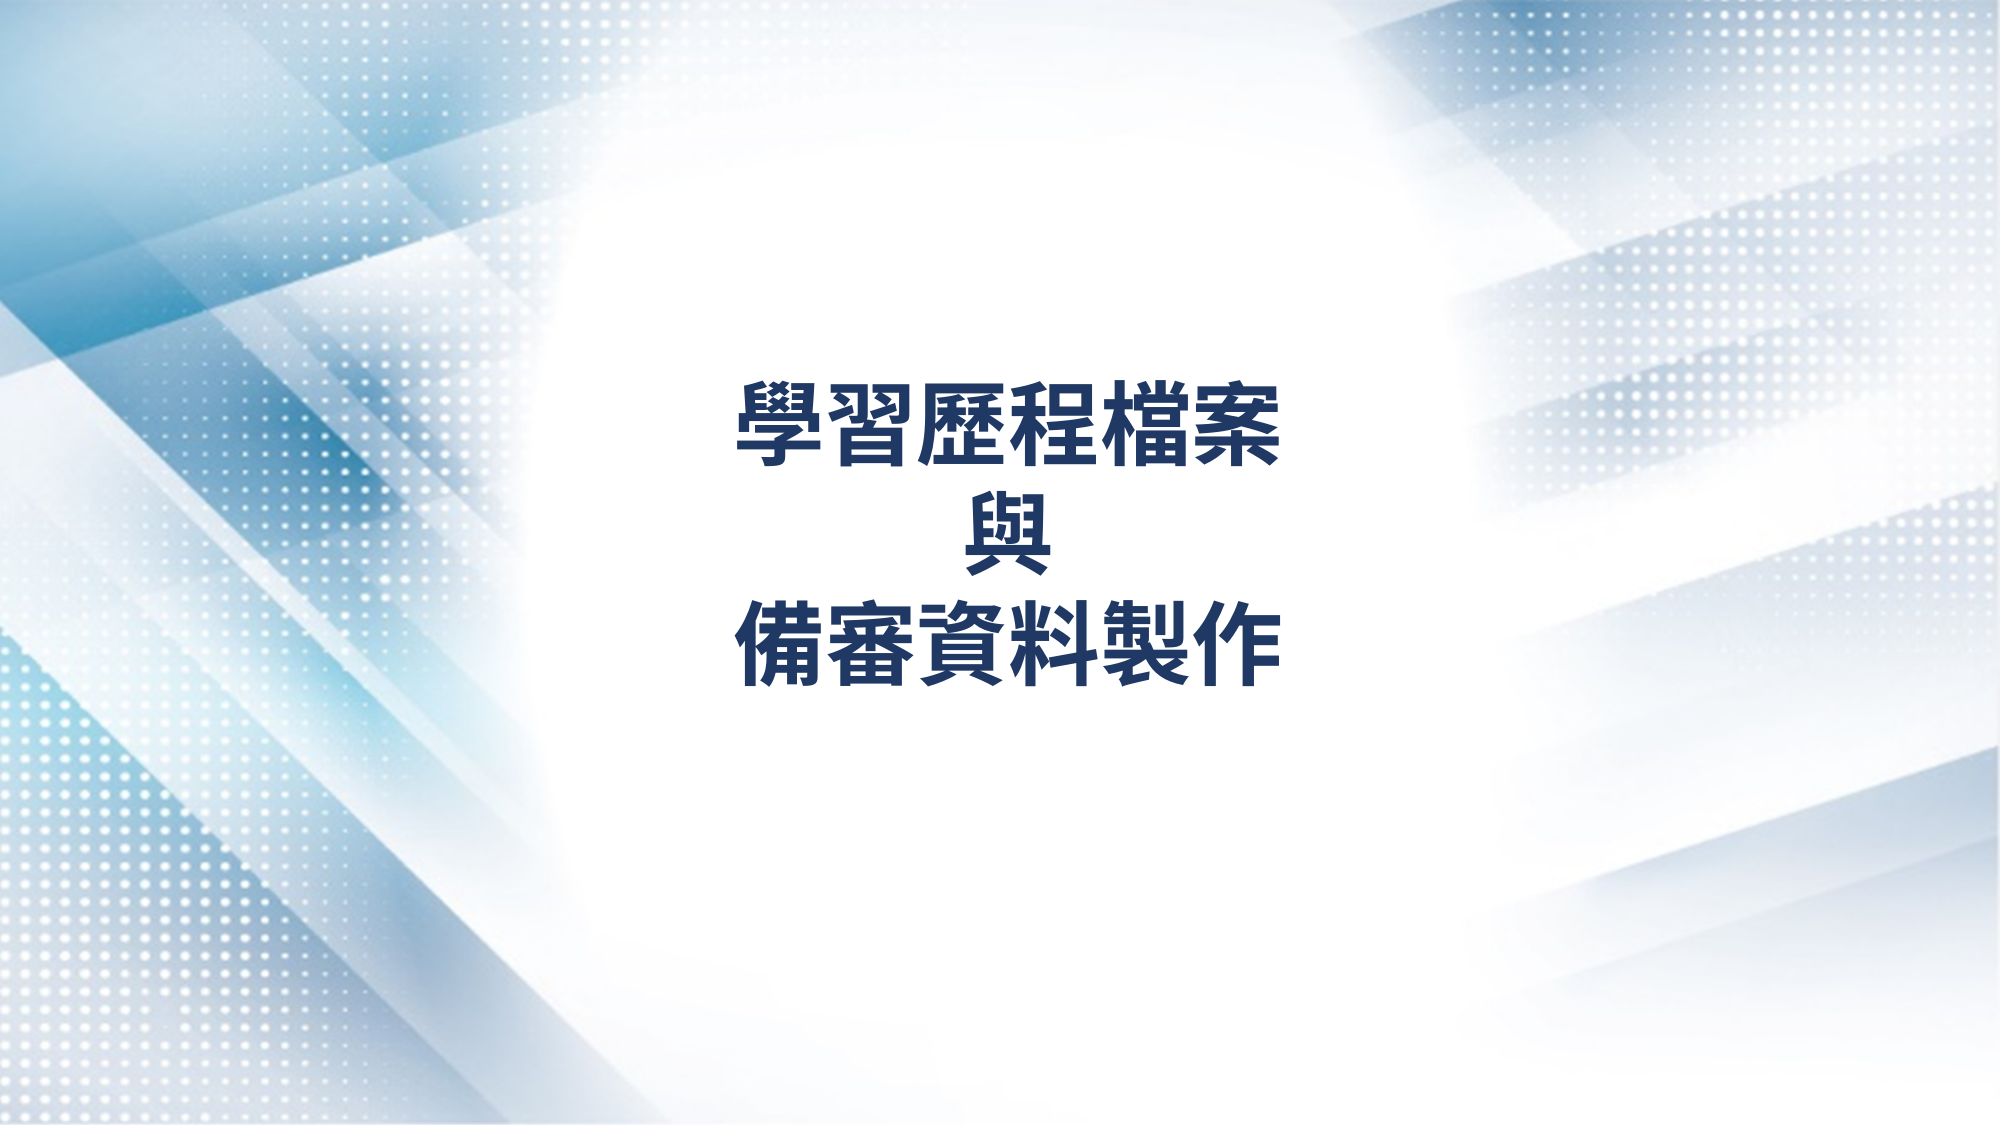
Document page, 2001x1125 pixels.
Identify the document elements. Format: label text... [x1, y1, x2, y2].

picture [0, 0, 2000, 1125]
text_box 學習歷程檔案 與 備審資料製作 [444, 359, 1573, 704]
